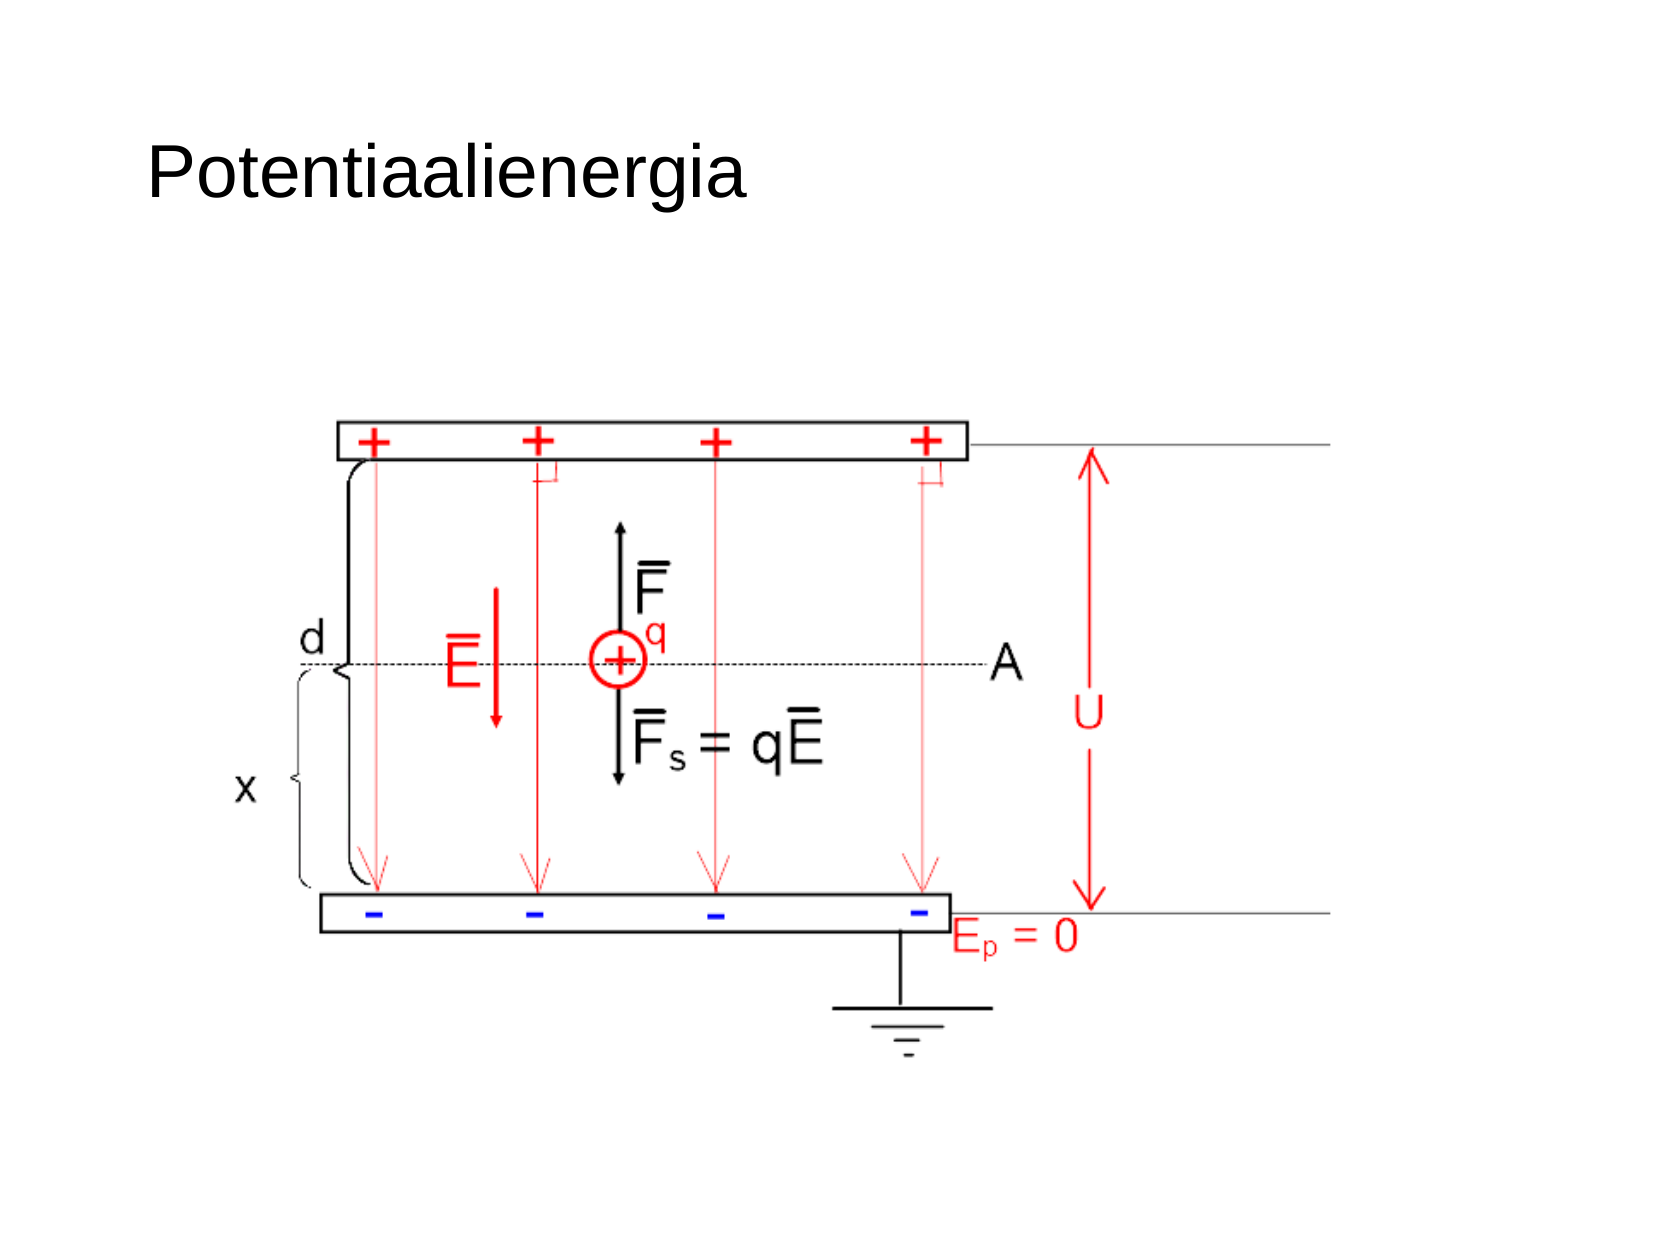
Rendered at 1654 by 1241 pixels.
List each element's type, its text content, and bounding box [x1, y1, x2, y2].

text_box Potentiaalienergia [132, 118, 1418, 385]
picture [183, 350, 1331, 1089]
